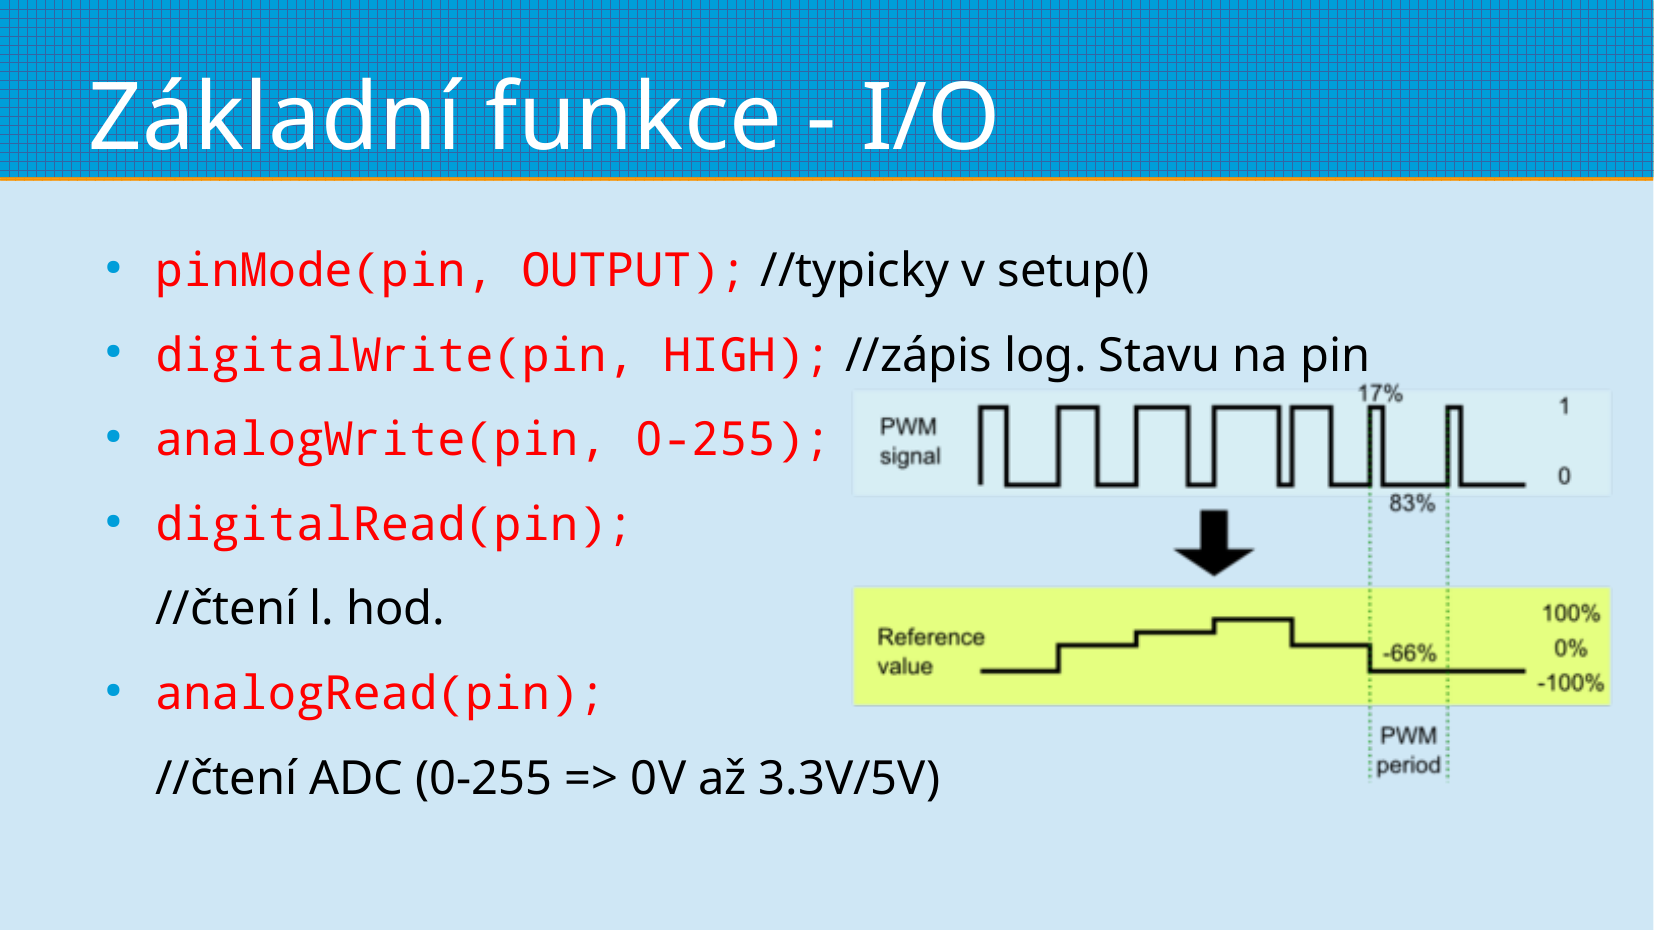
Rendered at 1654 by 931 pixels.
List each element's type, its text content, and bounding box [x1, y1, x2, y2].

picture [826, 353, 1639, 813]
list pinMode(pin, OUTPUT); //typicky v setup() digitalWrite(pin, HIGH); //zápis log. Stavu na pin analogWrite(pin, 0-255); digitalRead(pin); //čtení l. hod. analogRead(pin); //čtení ADC (0-255 => 0V až 3.3V/5V) [88, 236, 1565, 813]
title Základní funkce - I/O [88, 14, 1565, 178]
